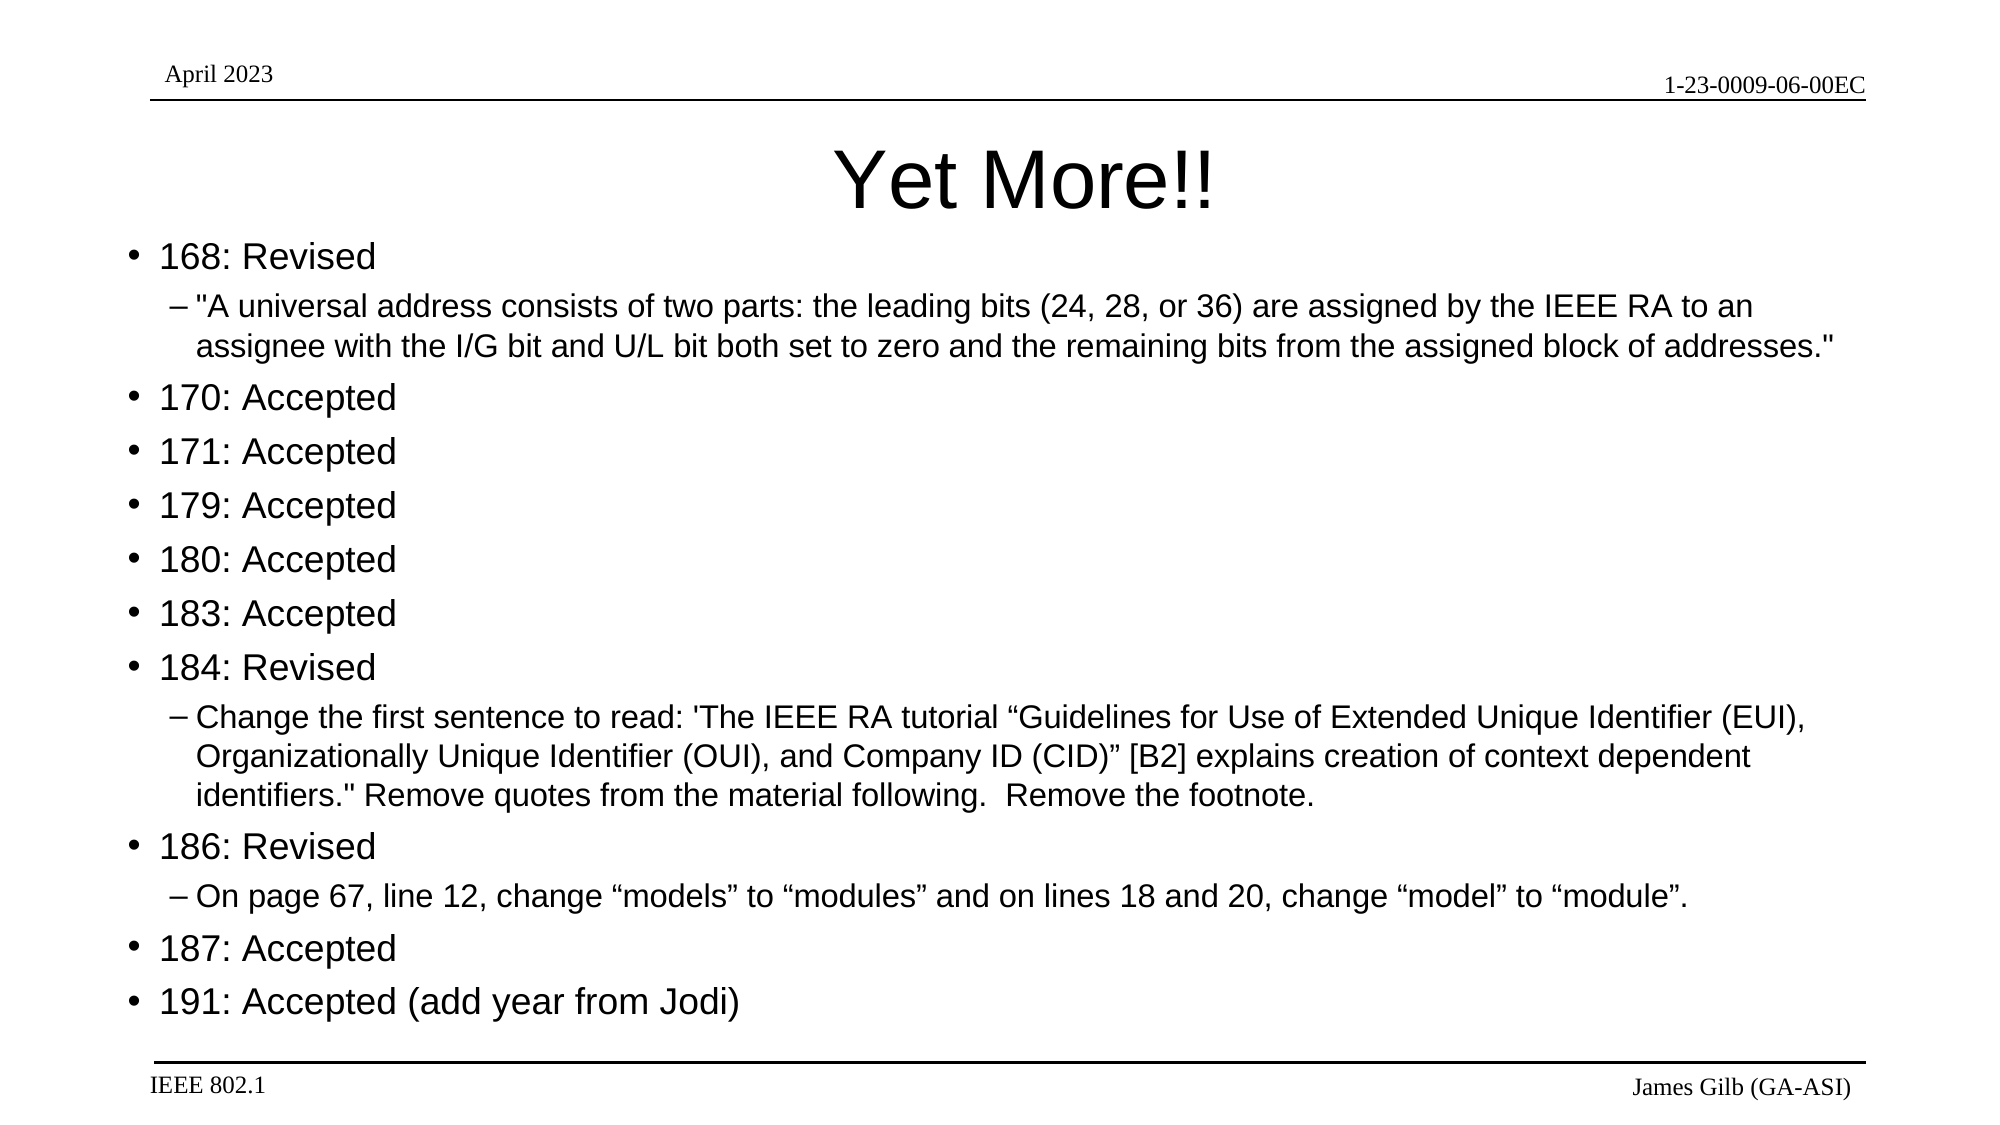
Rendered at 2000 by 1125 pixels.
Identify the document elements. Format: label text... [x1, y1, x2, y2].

list 168: Revised "A universal address consists of two parts: the leading bits (24, 28, or 36) are assigned by the IEEE RA to an assignee with the I/G bit and U/L bit both set to zero and the remaining bits from the assigned block of addresses." 170: Accepted 171: Accepted 179: Accepted 180: Accepted 183: Accepted 184: Revised Change the first sentence to read: 'The IEEE RA tutorial “Guidelines for Use of Extended Unique Identifier (EUI), Organizationally Unique Identifier (OUI), and Company ID (CID)” [B2] explains creation of context dependent identifiers." Remove quotes from the material following. Remove the footnote. 186: Revised On page 67, line 12, change “models” to “modules” and on lines 18 and 20, change “model” to “module”. 187: Accepted 191: Accepted (add year from Jodi) [112, 224, 1863, 1036]
title Yet More!! [149, 112, 1900, 238]
